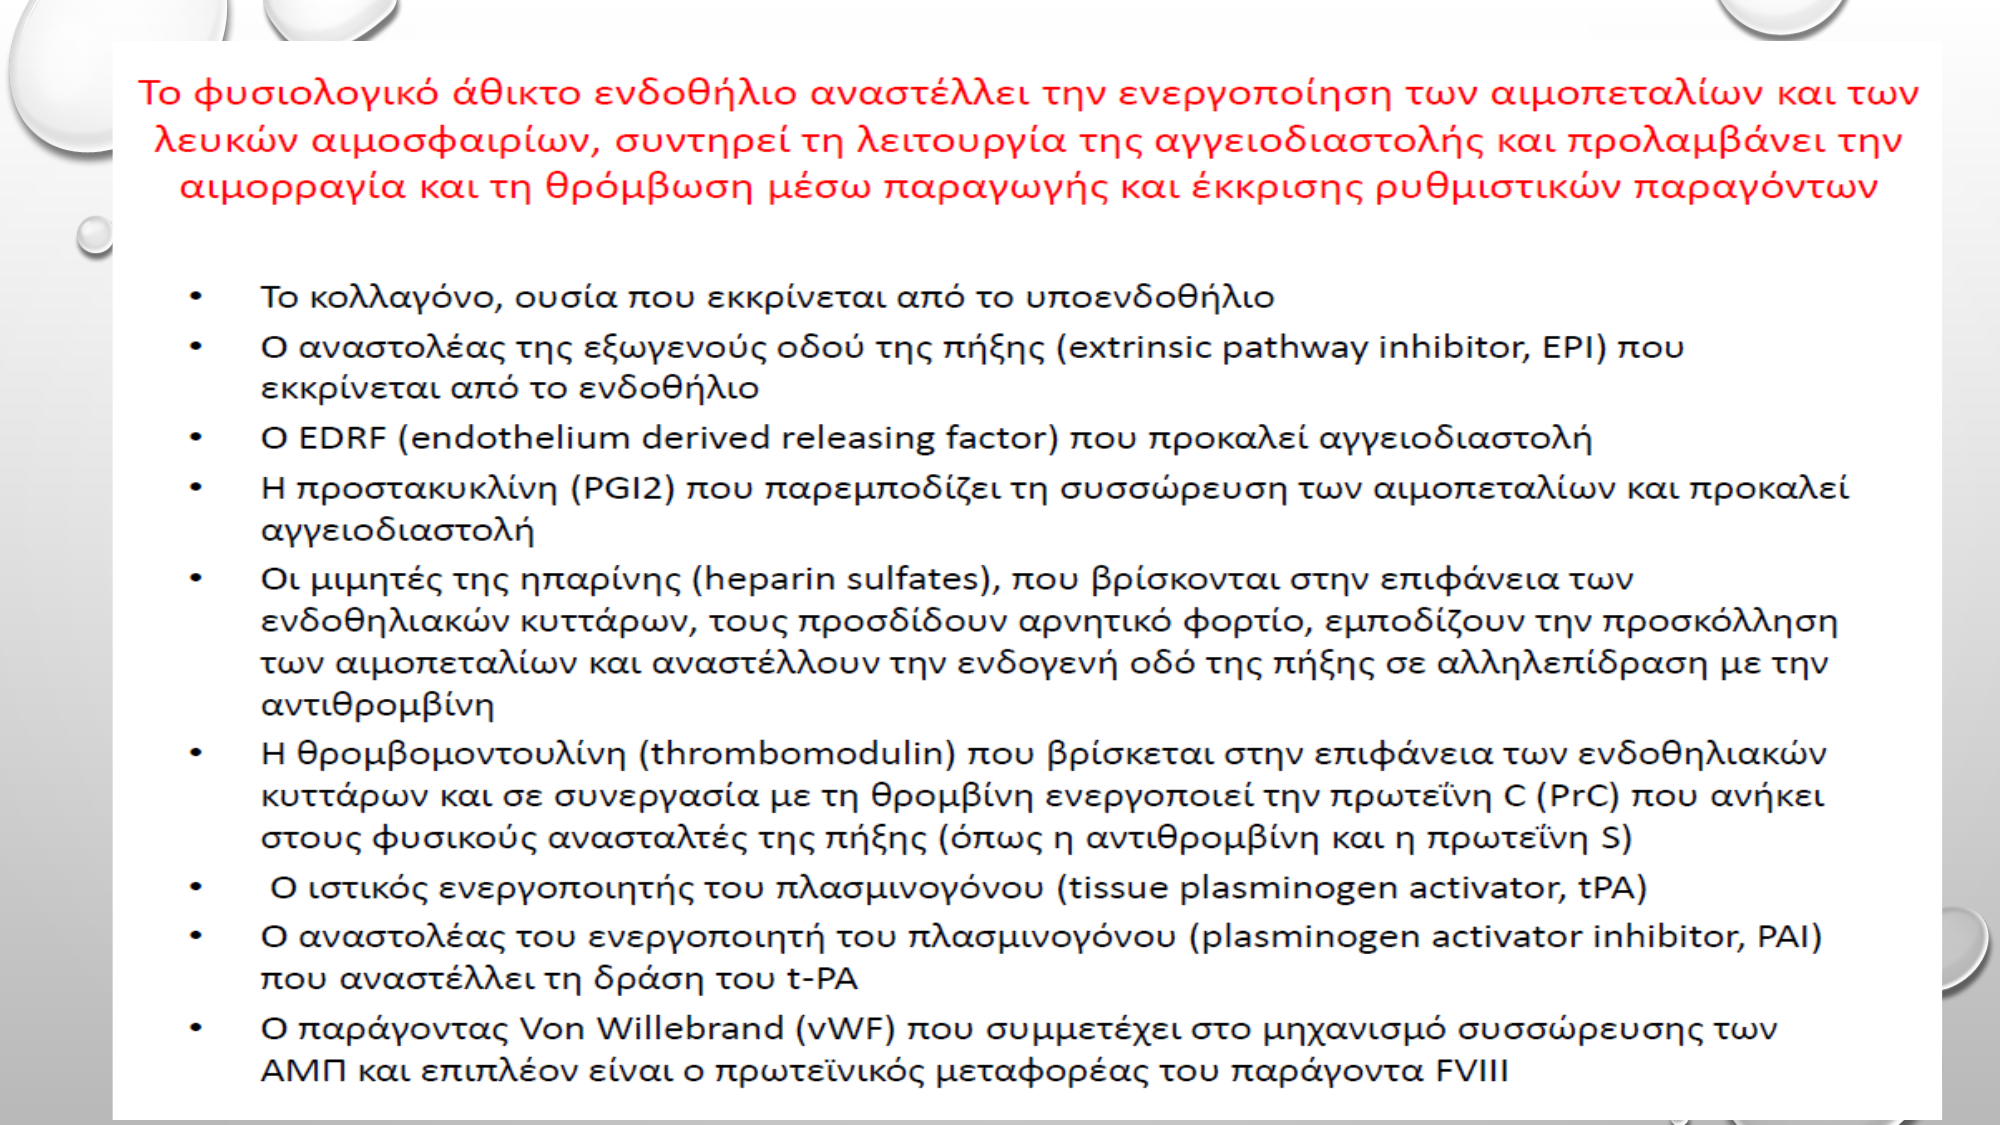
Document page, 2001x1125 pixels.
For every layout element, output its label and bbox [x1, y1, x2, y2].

picture [112, 41, 1943, 1120]
